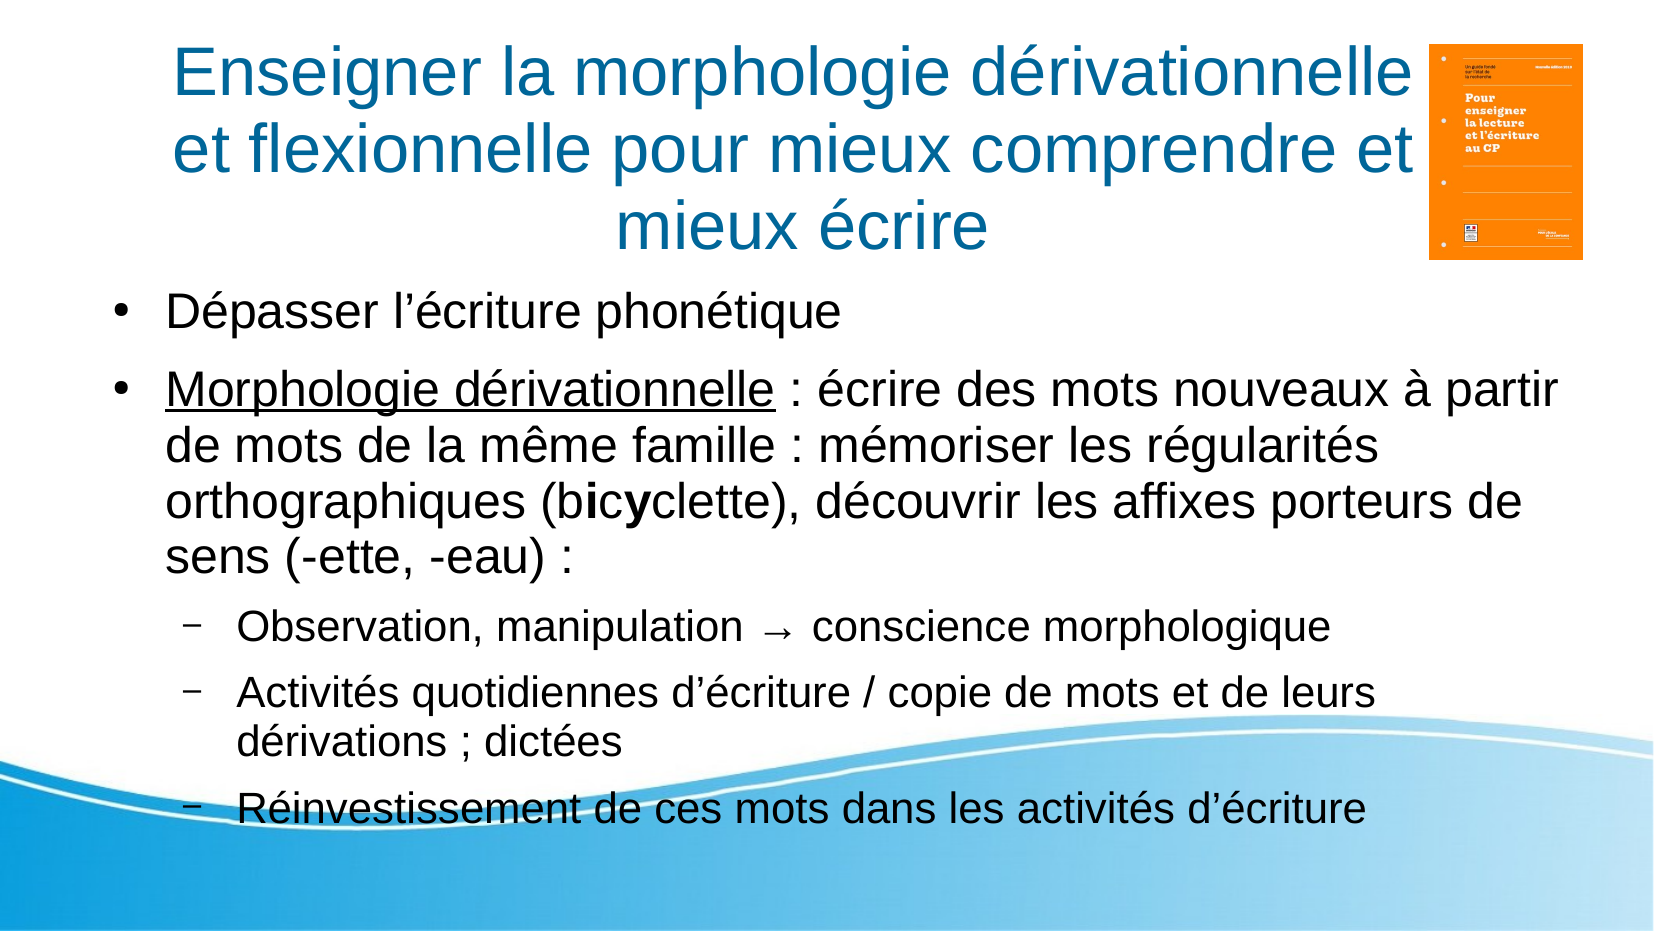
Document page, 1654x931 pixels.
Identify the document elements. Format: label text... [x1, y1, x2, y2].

picture [1429, 44, 1583, 260]
title Enseigner la morphologie dérivationnelle et flexionnelle pour mieux comprendre et mieux écrire [59, 33, 1548, 264]
picture [0, 714, 1654, 931]
list Dépasser l’écriture phonétique Morphologie dérivationnelle : écrire des mots nouveaux à partir de mots de la même famille : mémoriser les régularités orthographiques (bicyclette), découvrir les affixes porteurs de sens (-ette, -eau) : Observation, manipulation → conscience morphologique Activités quotidiennes d’écriture / copie de mots et de leurs dérivations ; dictées Réinvestissement de ces mots dans les activités d’écriture [94, 283, 1583, 875]
